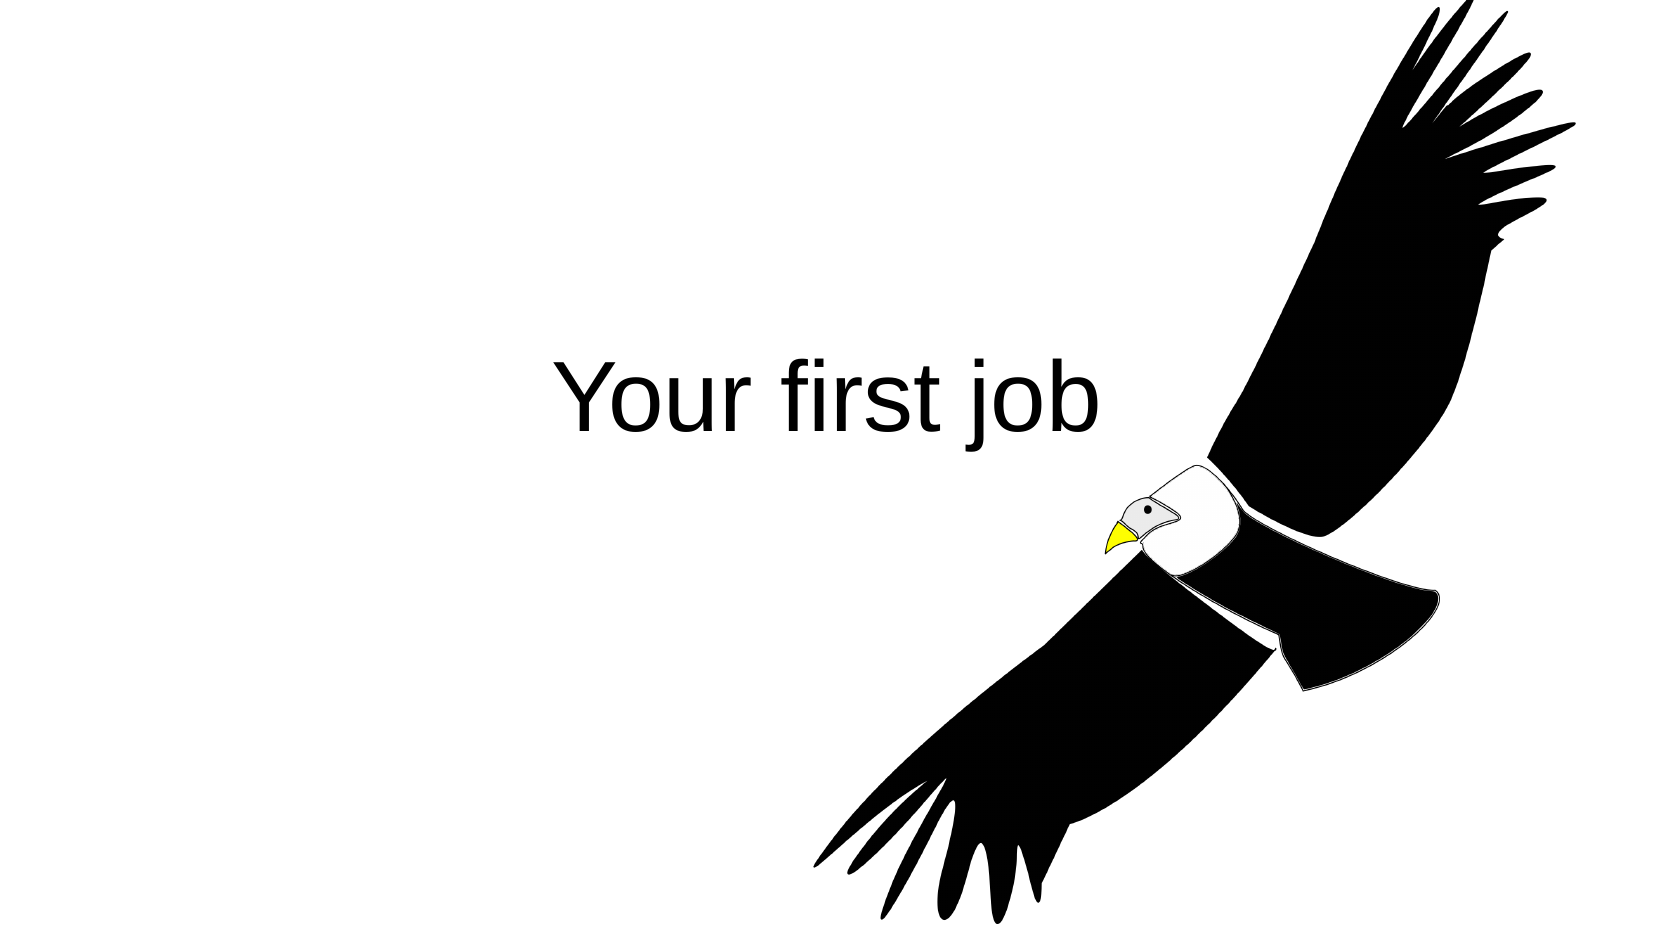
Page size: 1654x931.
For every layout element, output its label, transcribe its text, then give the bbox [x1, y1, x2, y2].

subtitle Your first job [82, 37, 813, 757]
picture [813, 0, 1576, 924]
